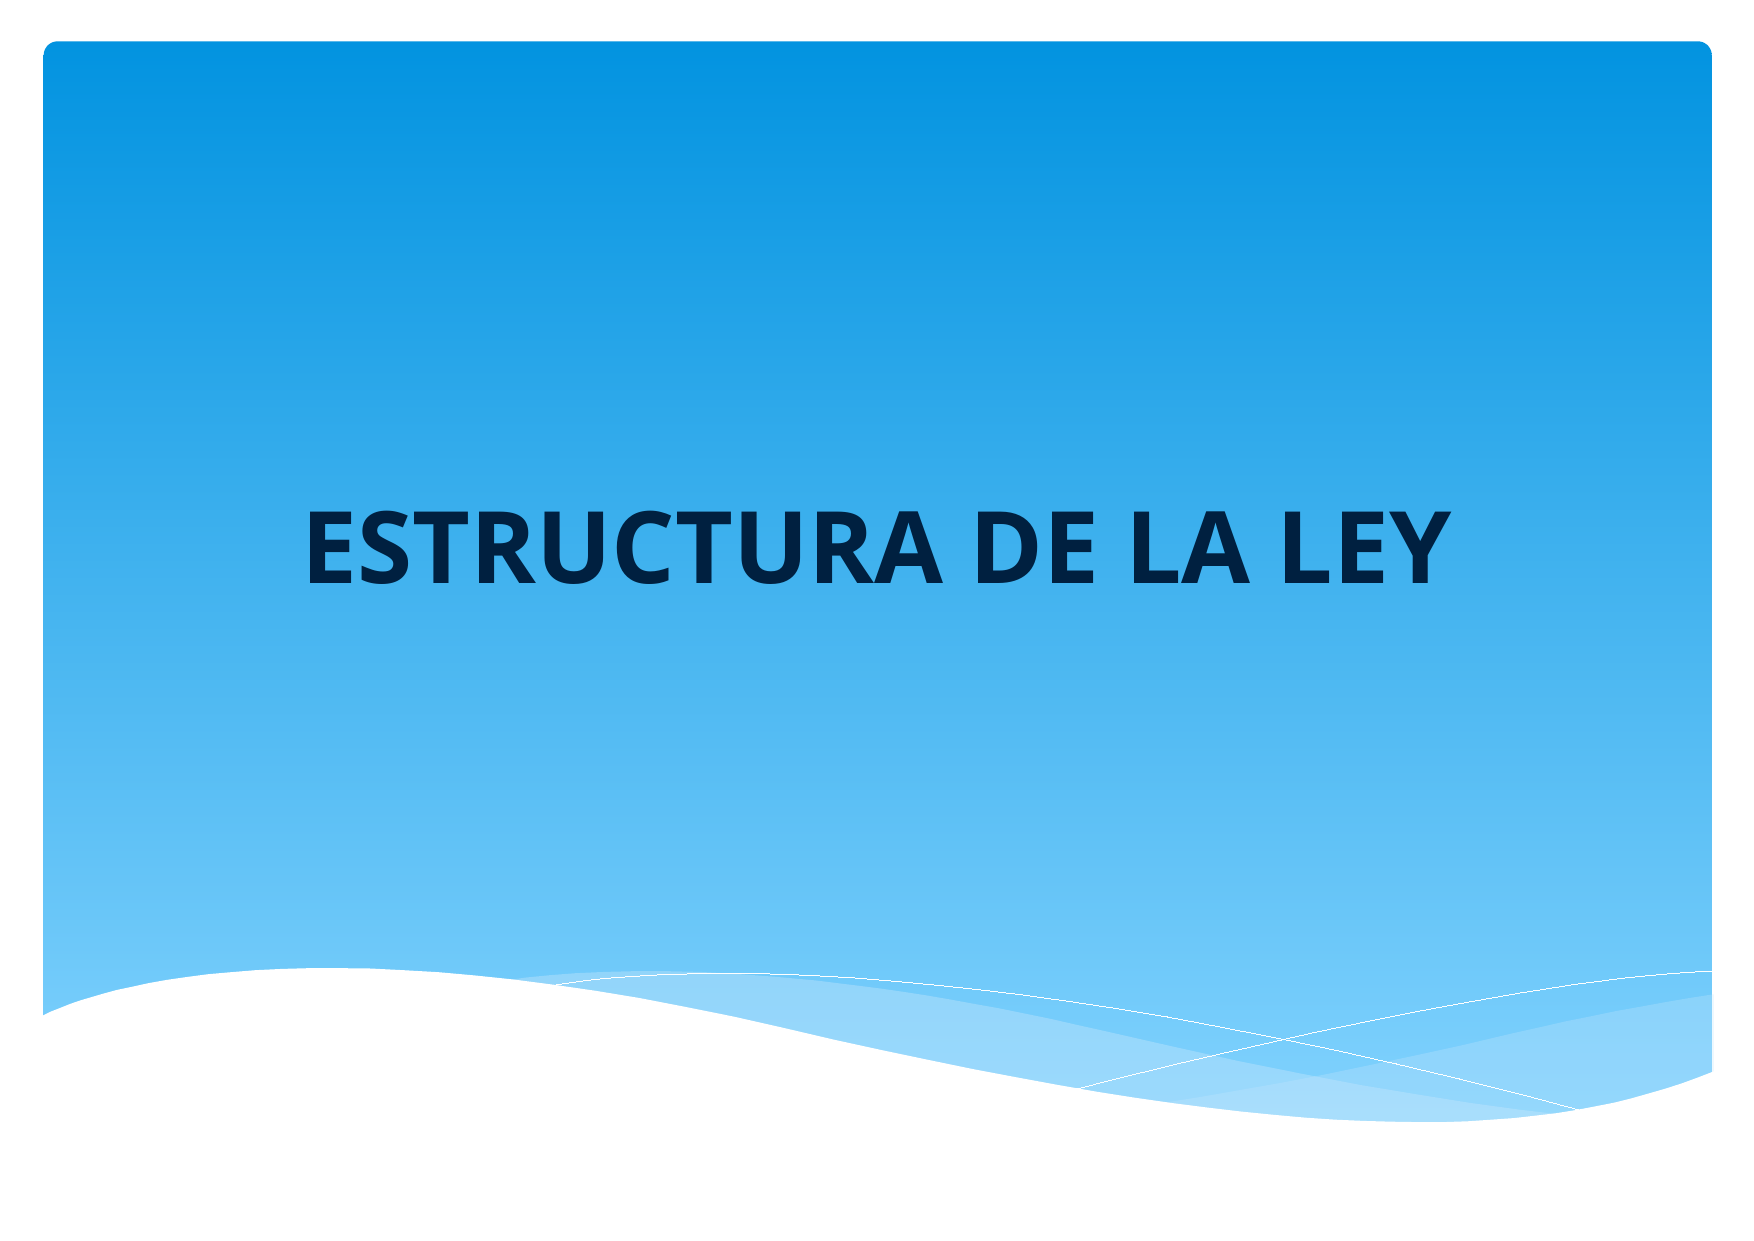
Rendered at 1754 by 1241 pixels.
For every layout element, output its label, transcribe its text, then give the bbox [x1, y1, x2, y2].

title ESTRUCTURA DE LA LEY [131, 289, 1623, 612]
